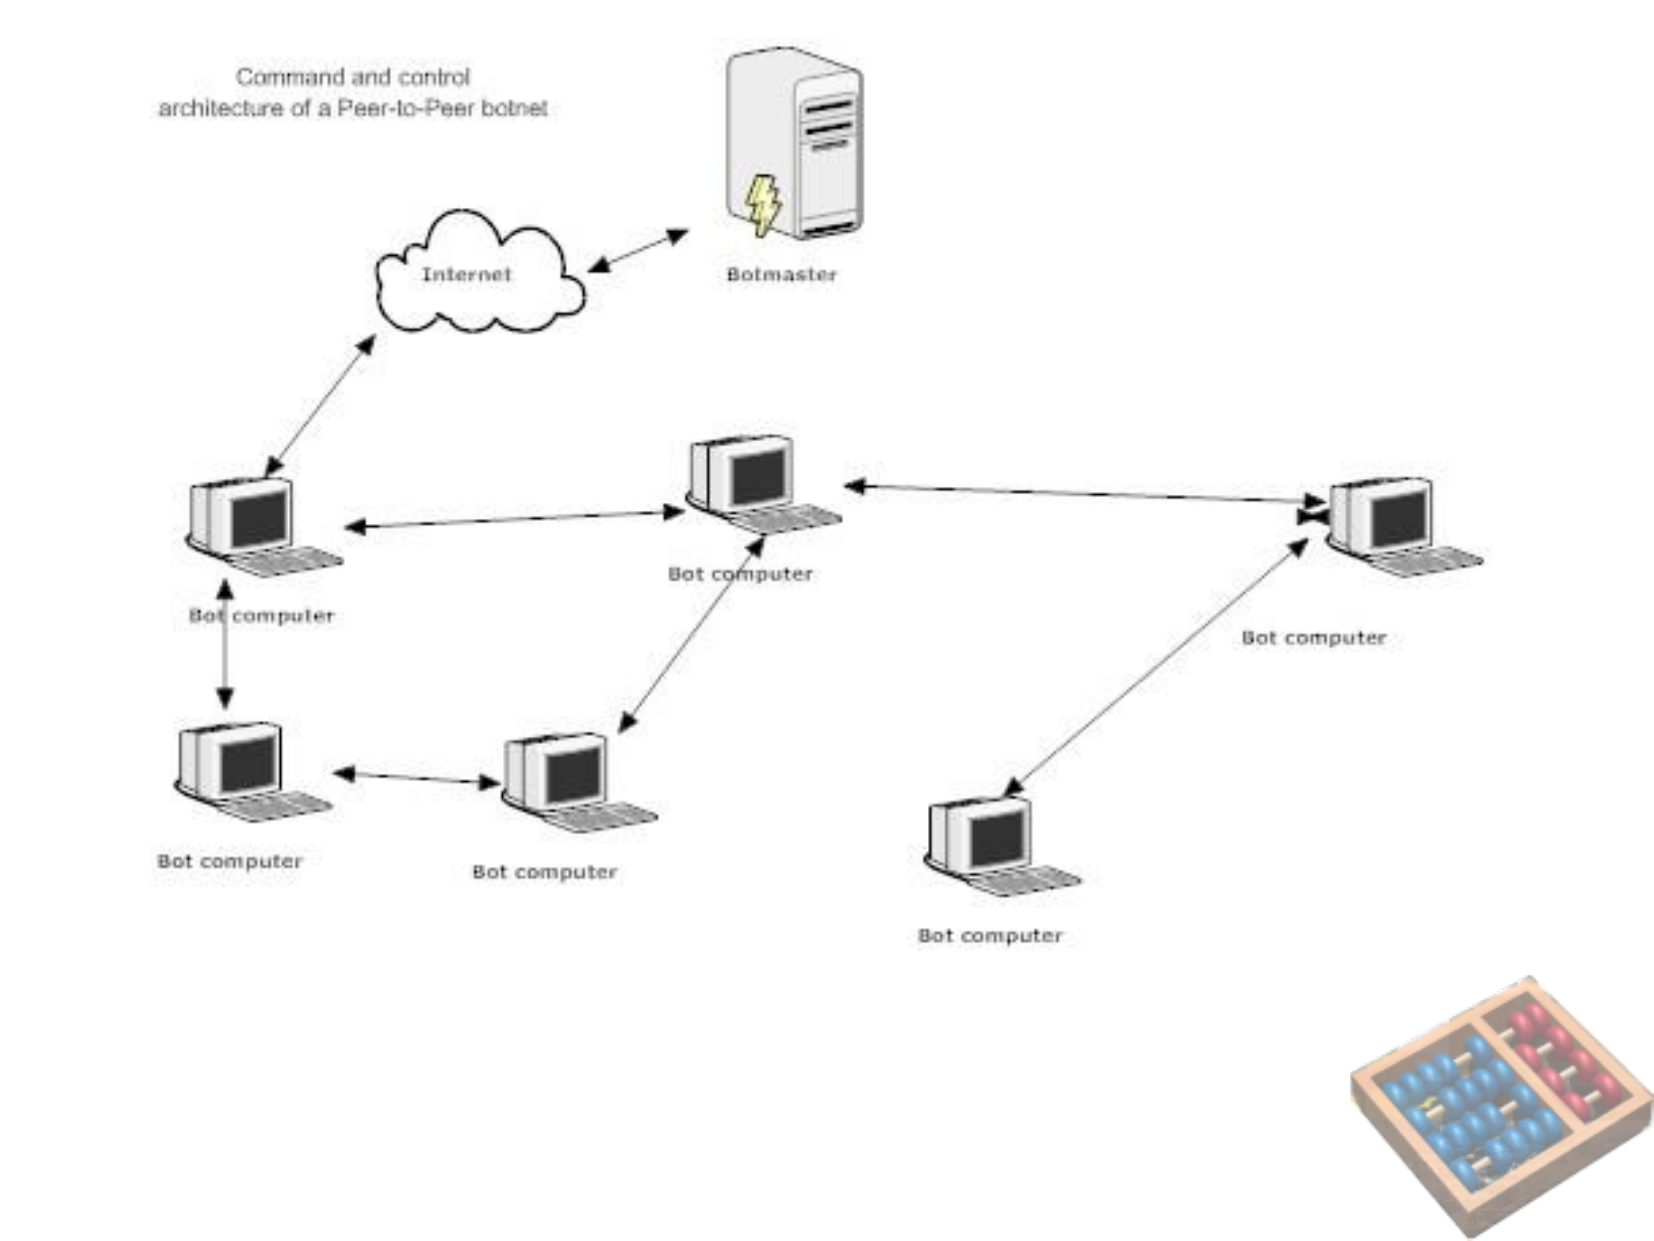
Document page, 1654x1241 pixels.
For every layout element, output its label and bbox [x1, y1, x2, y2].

picture [150, 37, 1501, 976]
